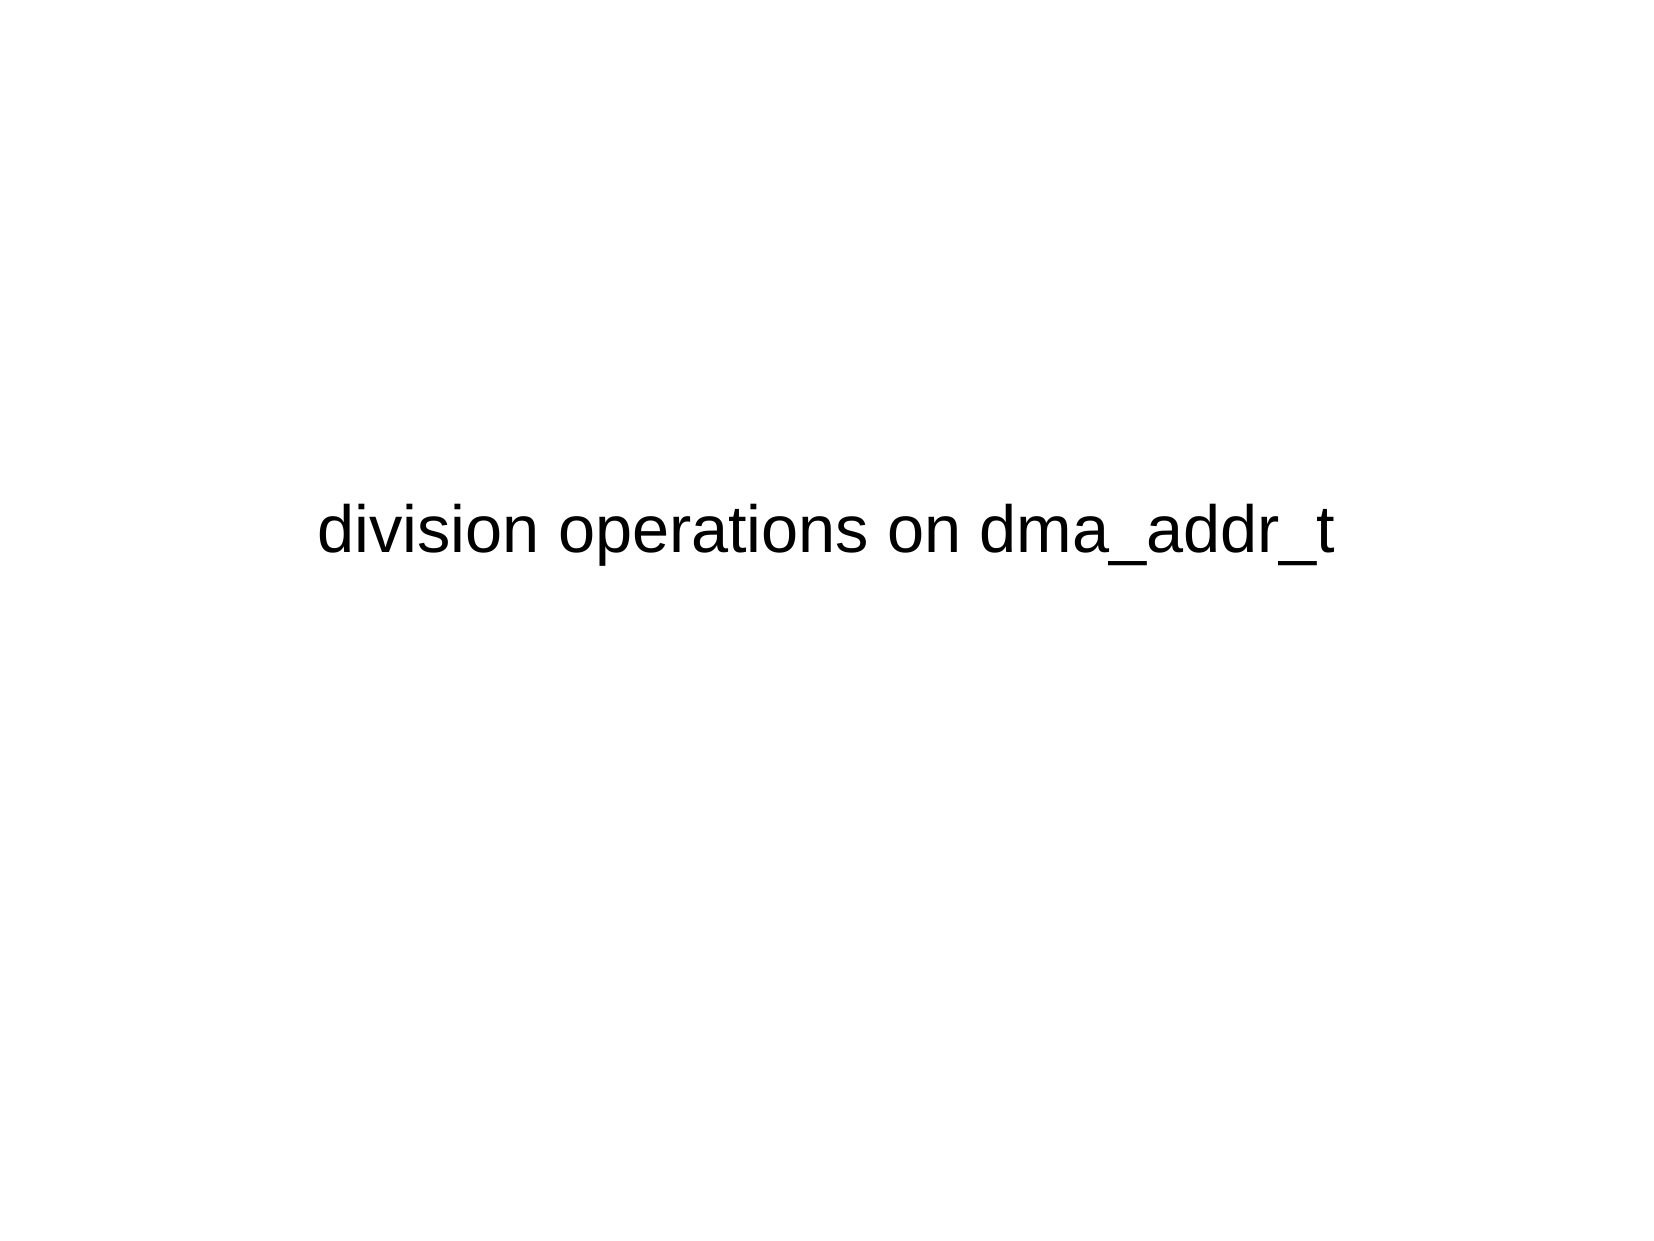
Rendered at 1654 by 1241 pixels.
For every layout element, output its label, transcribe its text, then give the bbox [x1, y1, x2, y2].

subtitle division operations on dma_addr_t [82, 49, 1571, 1010]
